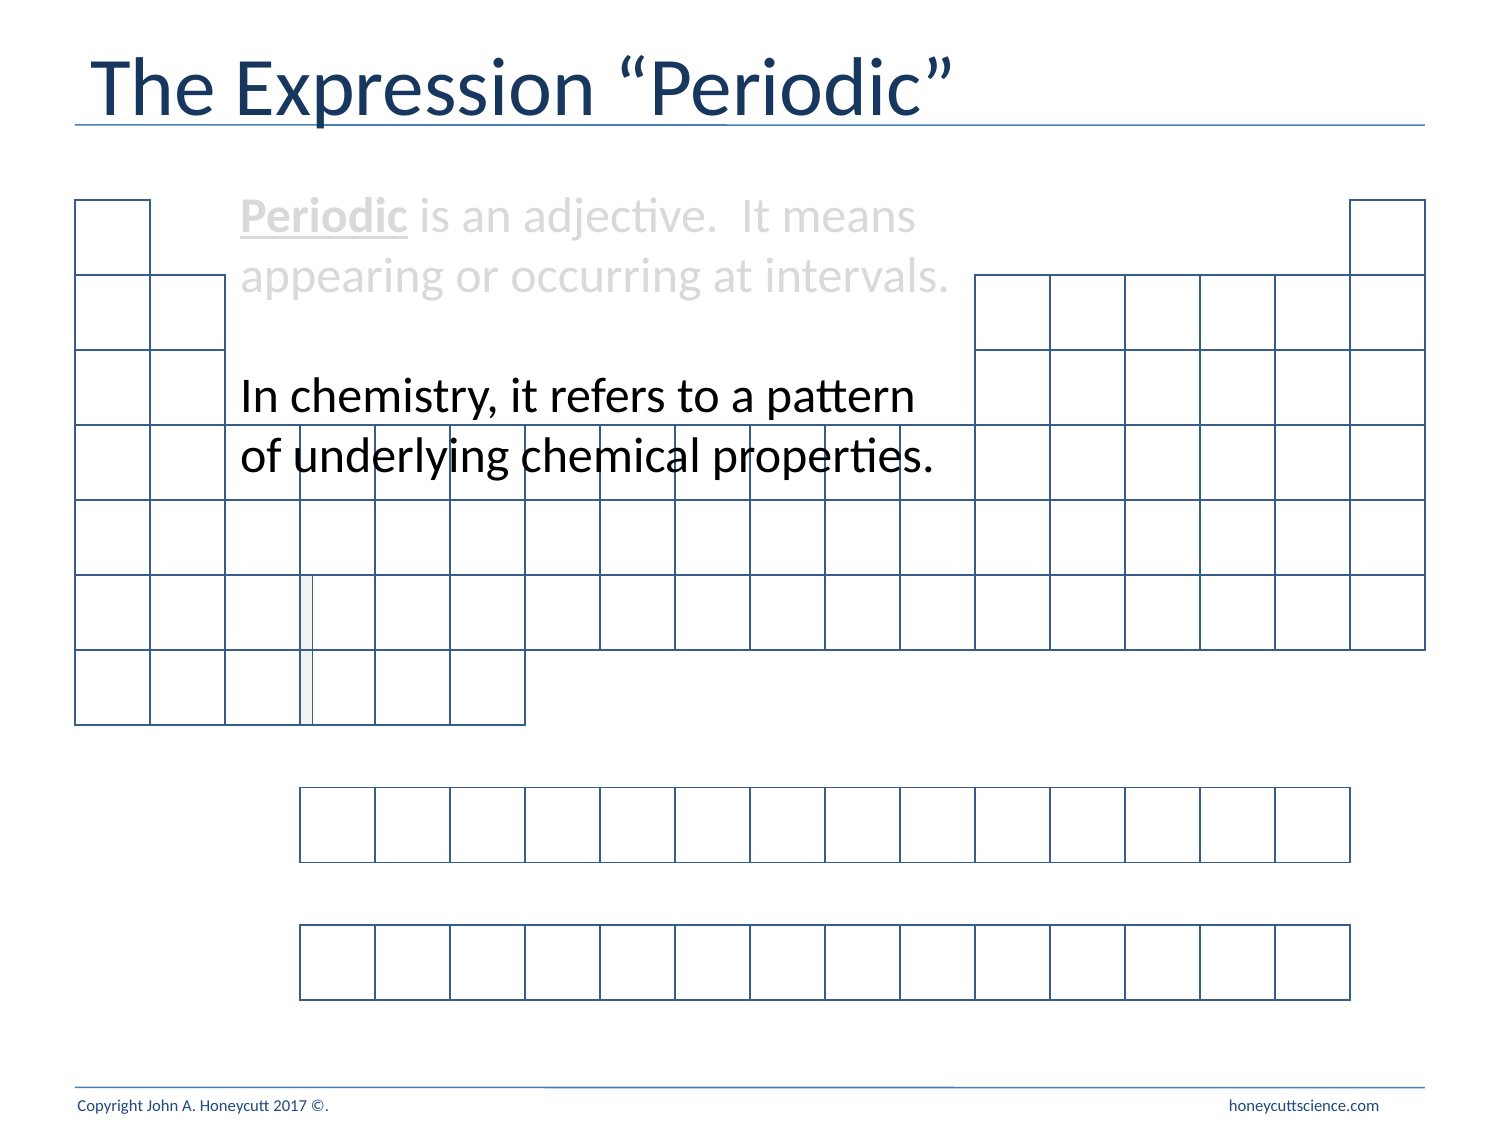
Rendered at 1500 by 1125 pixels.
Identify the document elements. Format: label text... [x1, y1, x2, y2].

text_box Periodic is an adjective. It means appearing or occurring at intervals. In chemistry, it refers to a pattern of underlying chemical properties. [224, 174, 975, 433]
title The Expression “Periodic” [75, 45, 1425, 121]
